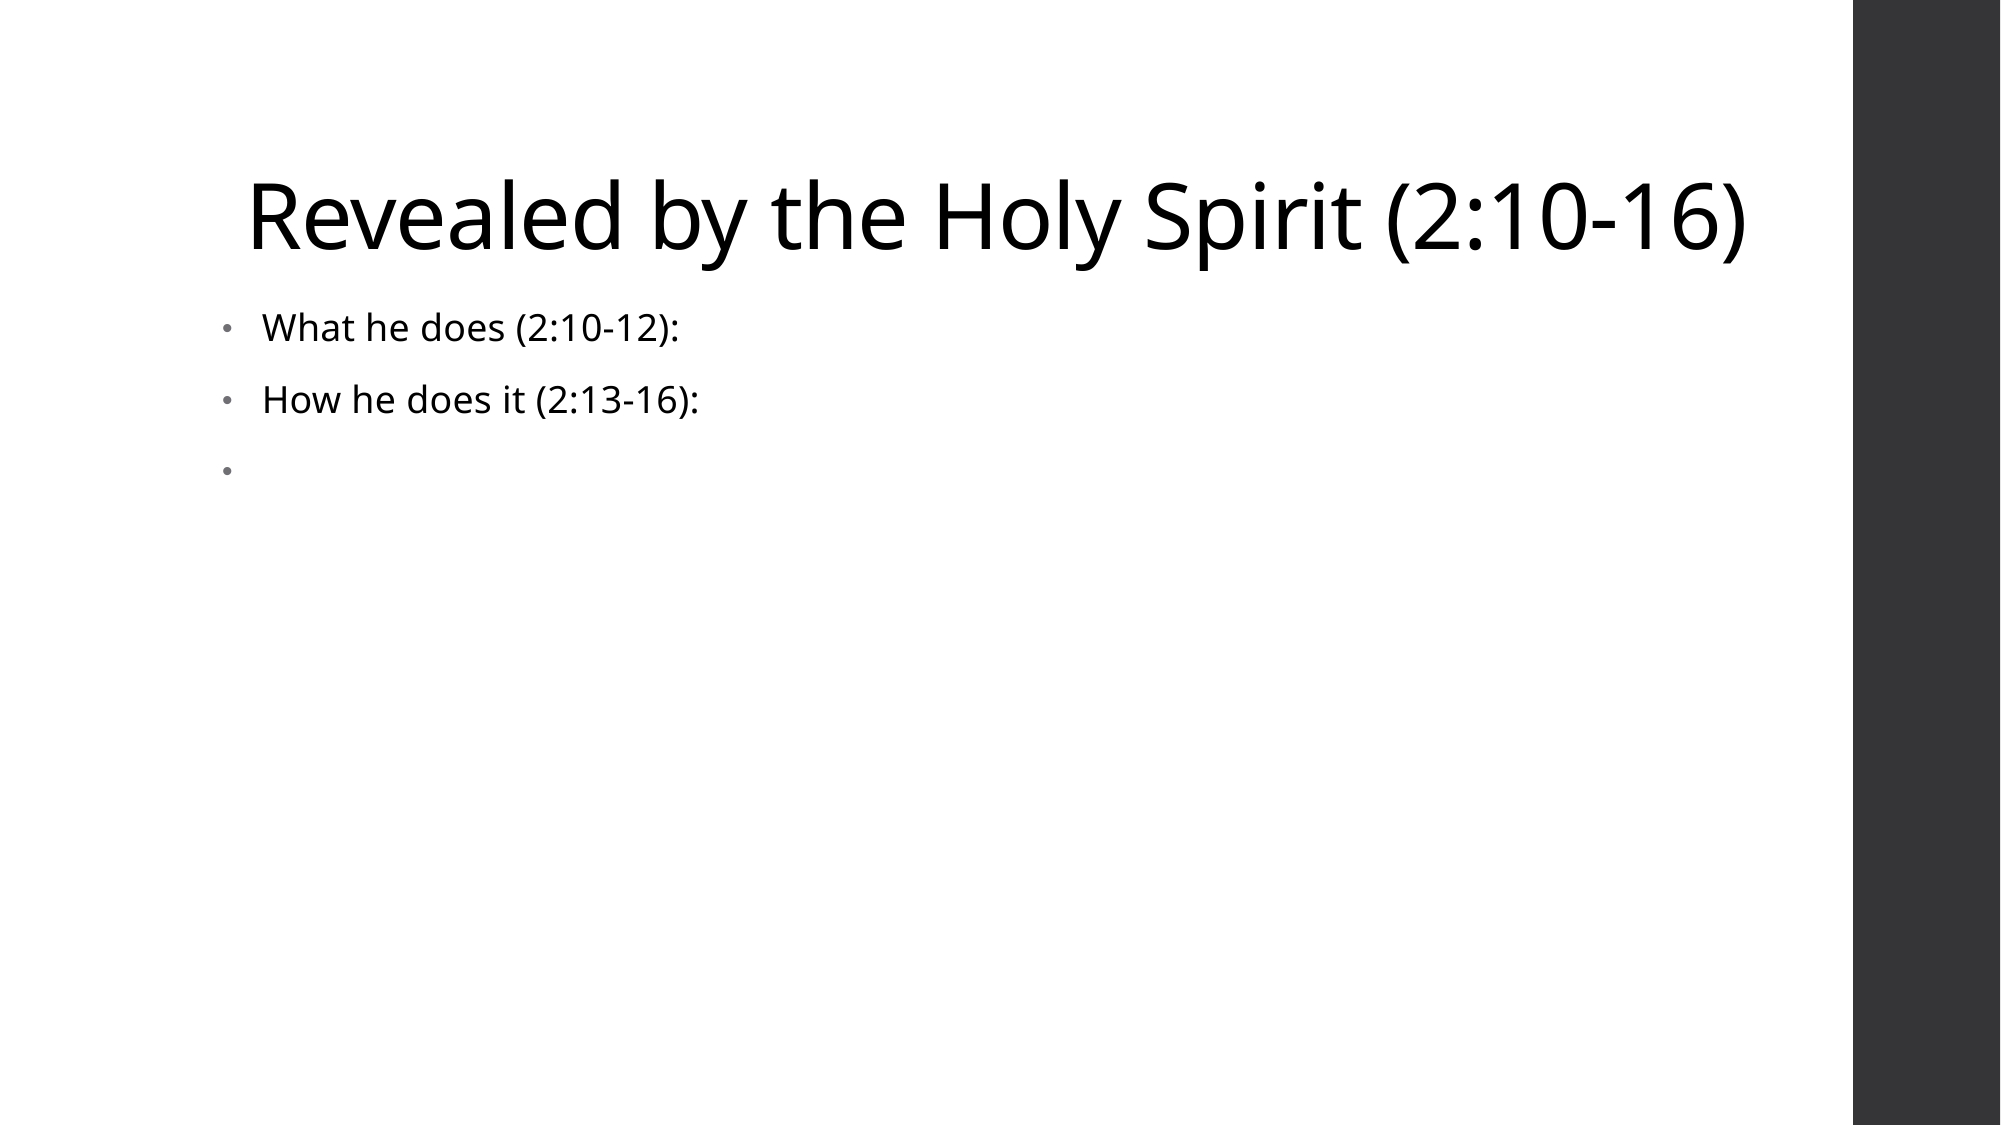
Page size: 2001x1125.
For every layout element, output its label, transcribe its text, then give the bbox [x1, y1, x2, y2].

title Revealed by the Holy Spirit (2:10-16) [206, 60, 1797, 278]
list What he does (2:10-12): How he does it (2:13-16): [206, 299, 1617, 1014]
